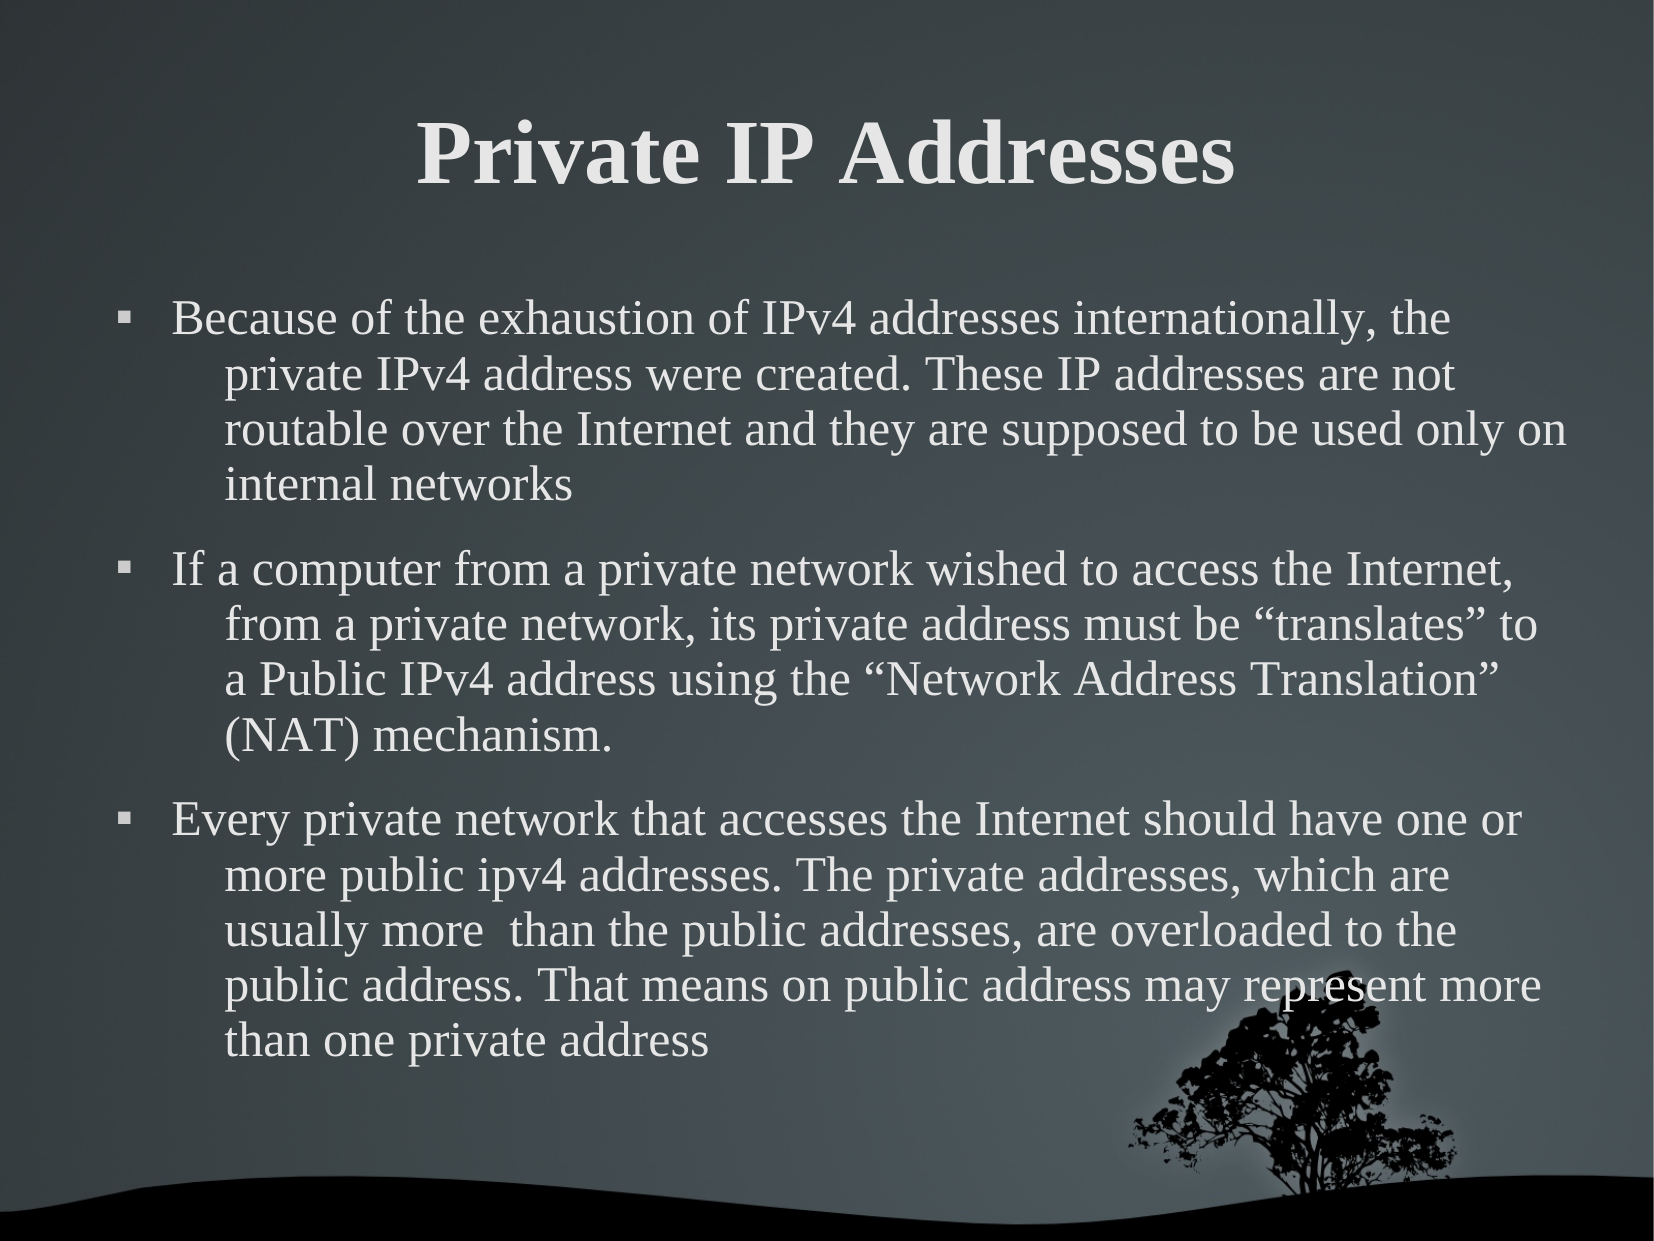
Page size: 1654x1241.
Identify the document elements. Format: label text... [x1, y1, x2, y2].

list Because of the exhaustion of IPv4 addresses internationally, the private IPv4 address were created. These IP addresses are not routable over the Internet and they are supposed to be used only on internal networks If a computer from a private network wished to access the Internet, from a private network, its private address must be “translates” to a Public IPv4 address using the “Network Address Translation” (NAT) mechanism. Every private network that accesses the Internet should have one or more public ipv4 addresses. The private addresses, which are usually more than the public addresses, are overloaded to the public address. That means on public address may represent more than one private address [82, 290, 1571, 1196]
picture [0, 0, 1654, 1241]
title Private IP Addresses [82, 33, 1571, 273]
